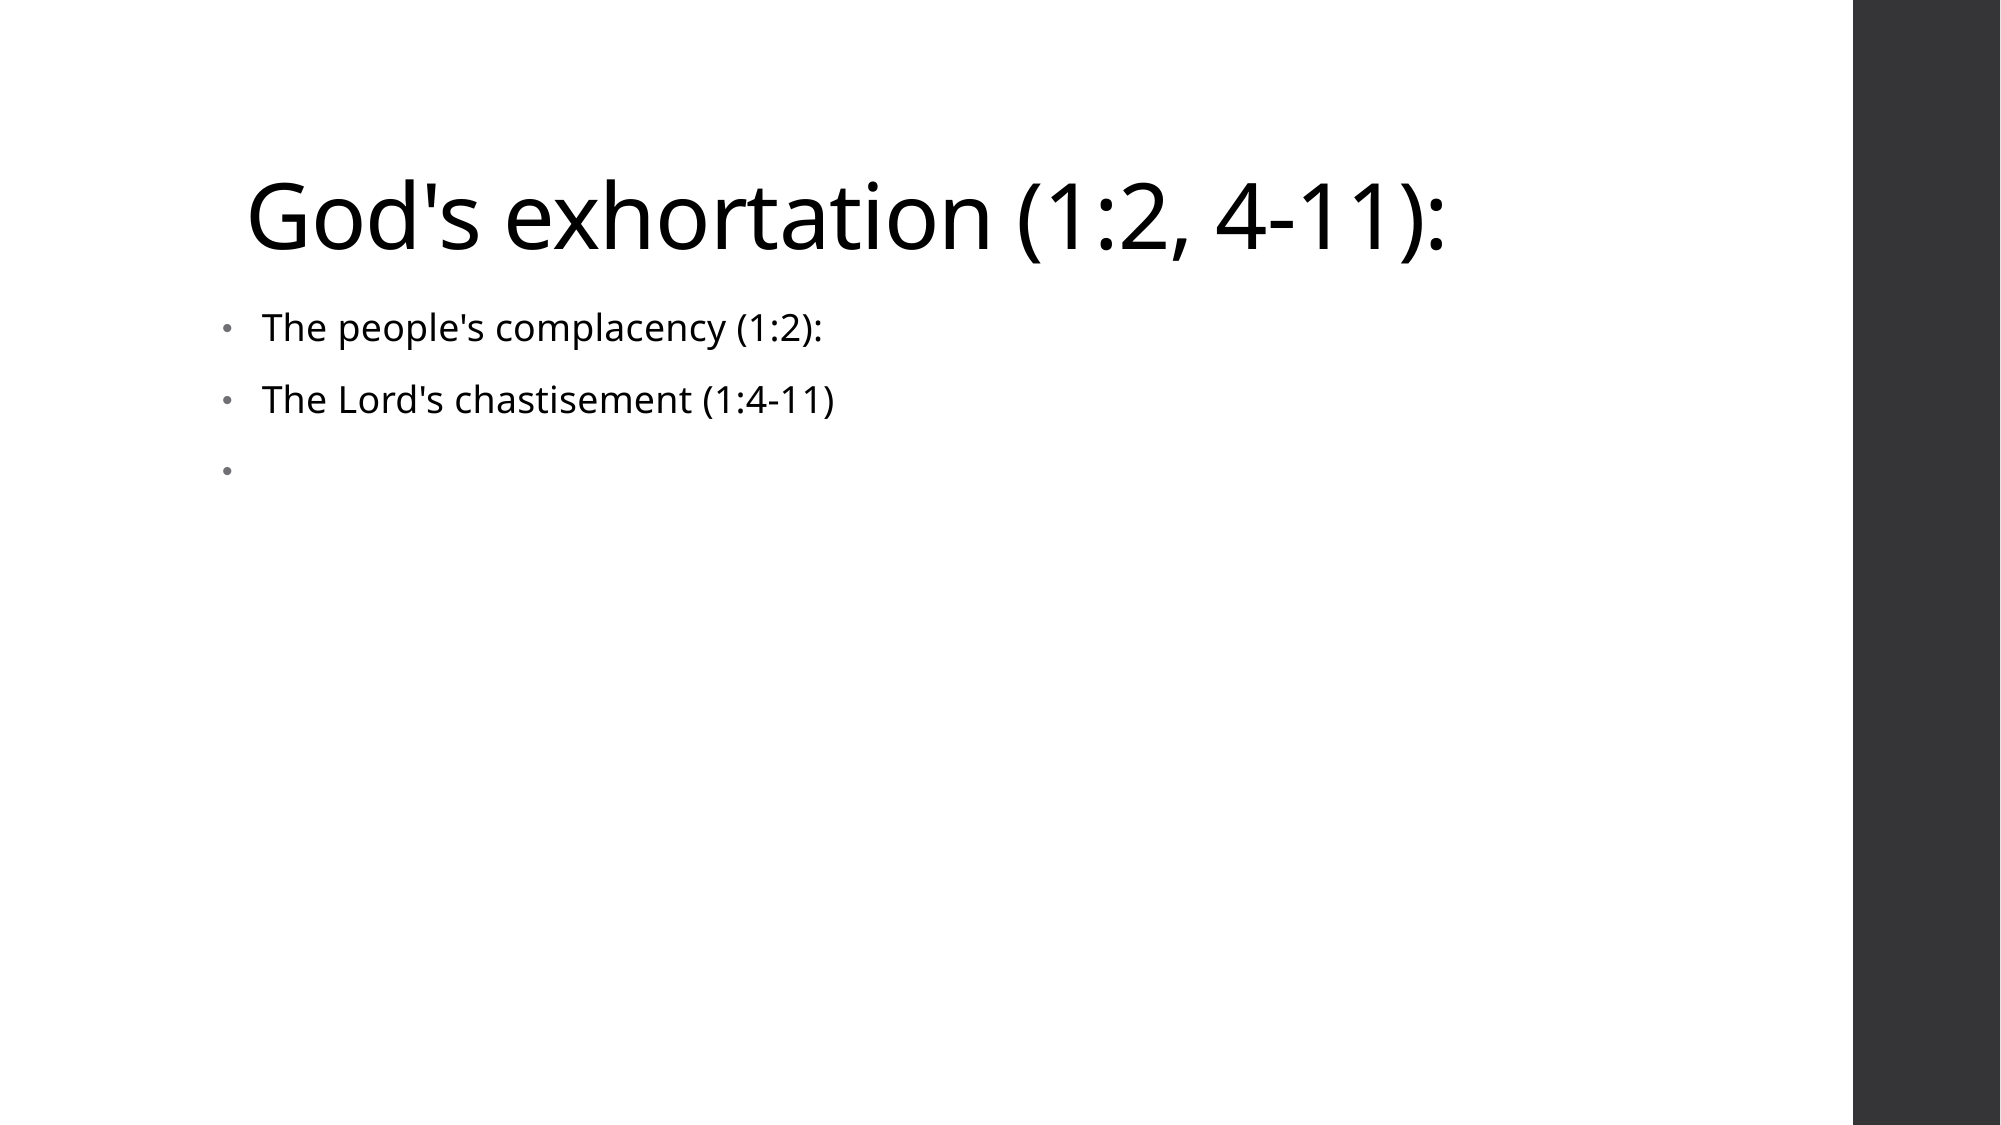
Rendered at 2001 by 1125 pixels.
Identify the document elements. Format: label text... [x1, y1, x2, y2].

title God's exhortation (1:2, 4-11): [206, 60, 1797, 278]
list The people's complacency (1:2): The Lord's chastisement (1:4-11) [206, 299, 1617, 1014]
